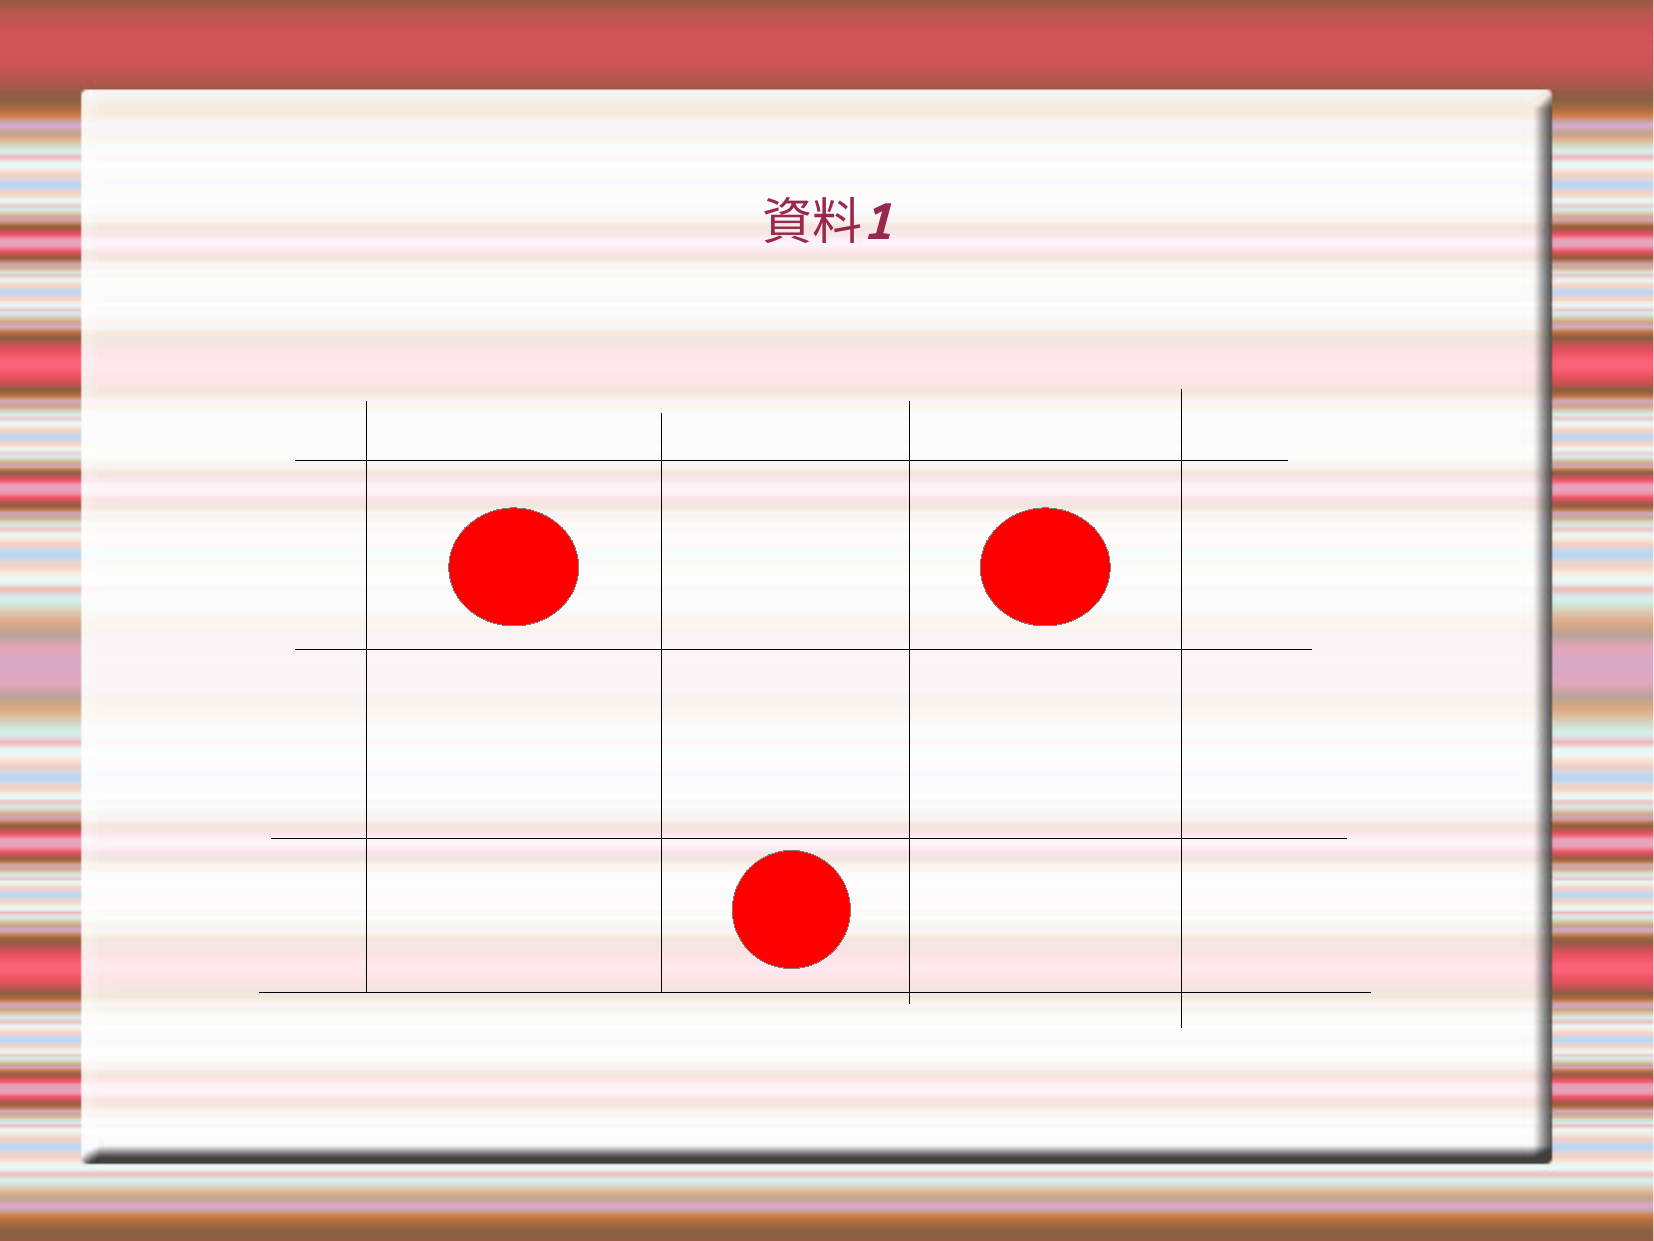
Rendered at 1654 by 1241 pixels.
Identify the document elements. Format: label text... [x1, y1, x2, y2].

title 資料1 [121, 114, 1534, 322]
text_box [980, 507, 1111, 626]
picture [0, 0, 1654, 1241]
text_box [448, 507, 579, 626]
text_box [732, 850, 851, 969]
